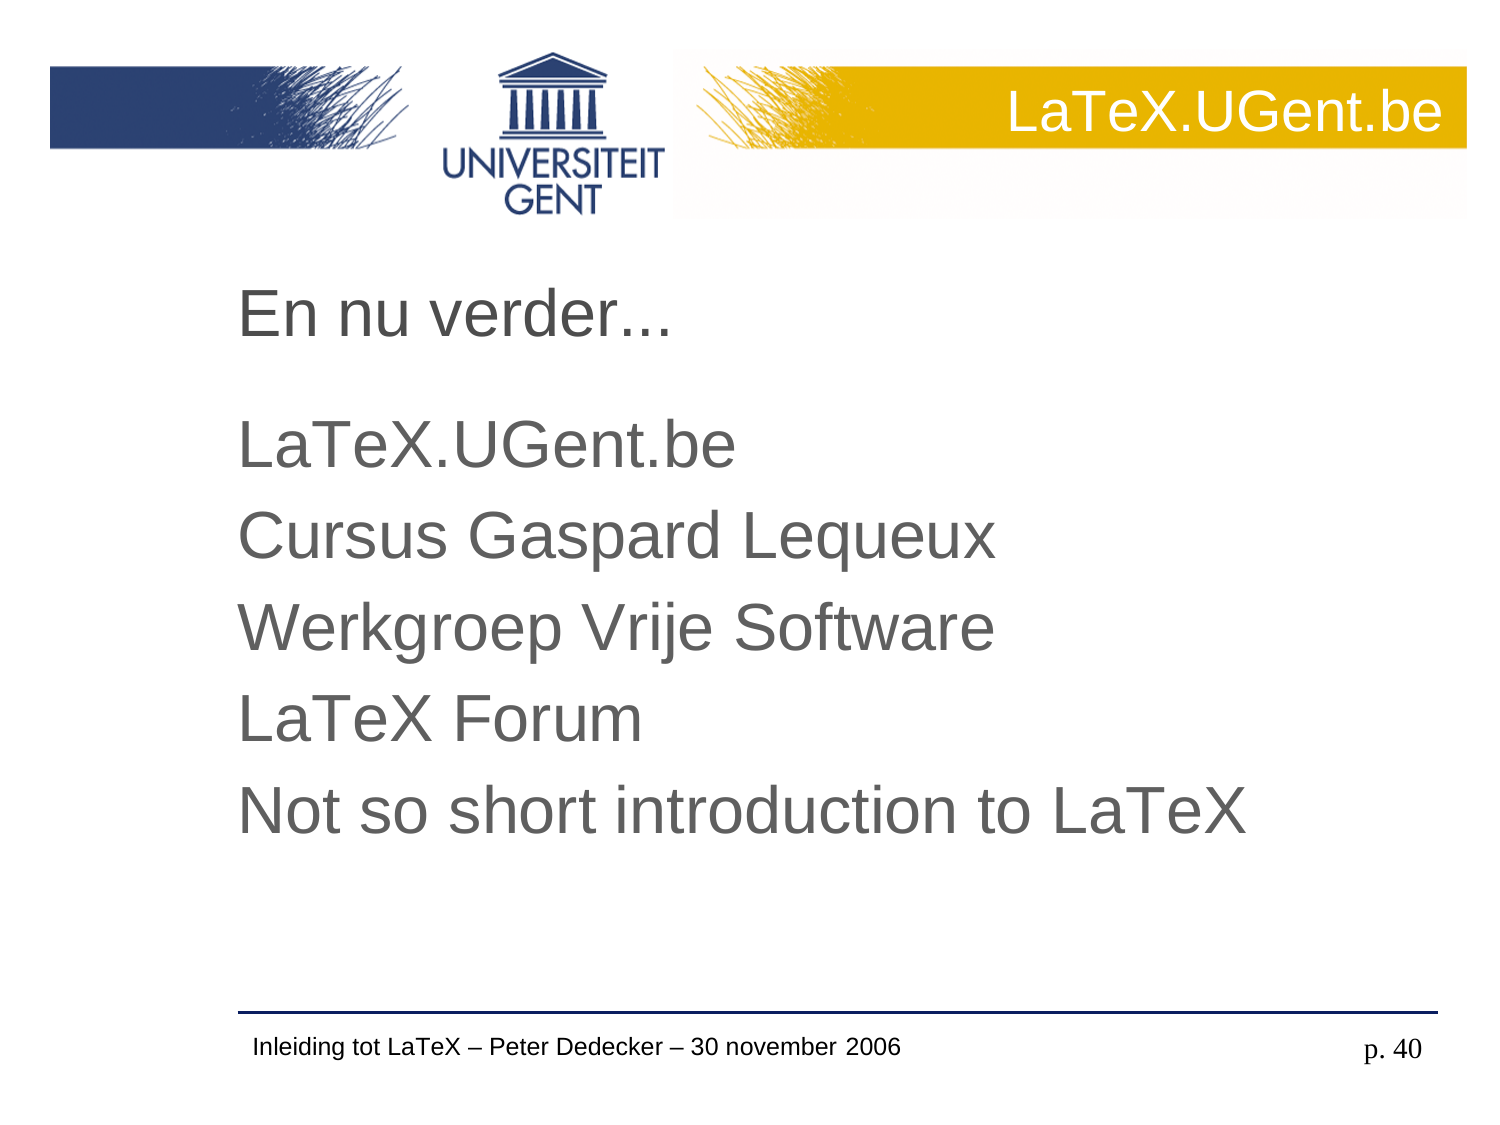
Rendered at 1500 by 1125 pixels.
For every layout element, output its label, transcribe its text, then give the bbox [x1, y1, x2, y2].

list LaTeX.UGent.be Cursus Gaspard Lequeux Werkgroep Vrije Software LaTeX Forum Not so short introduction to LaTeX [237, 406, 1438, 1007]
title En nu verder... [237, 226, 1438, 400]
picture [50, 49, 1467, 219]
